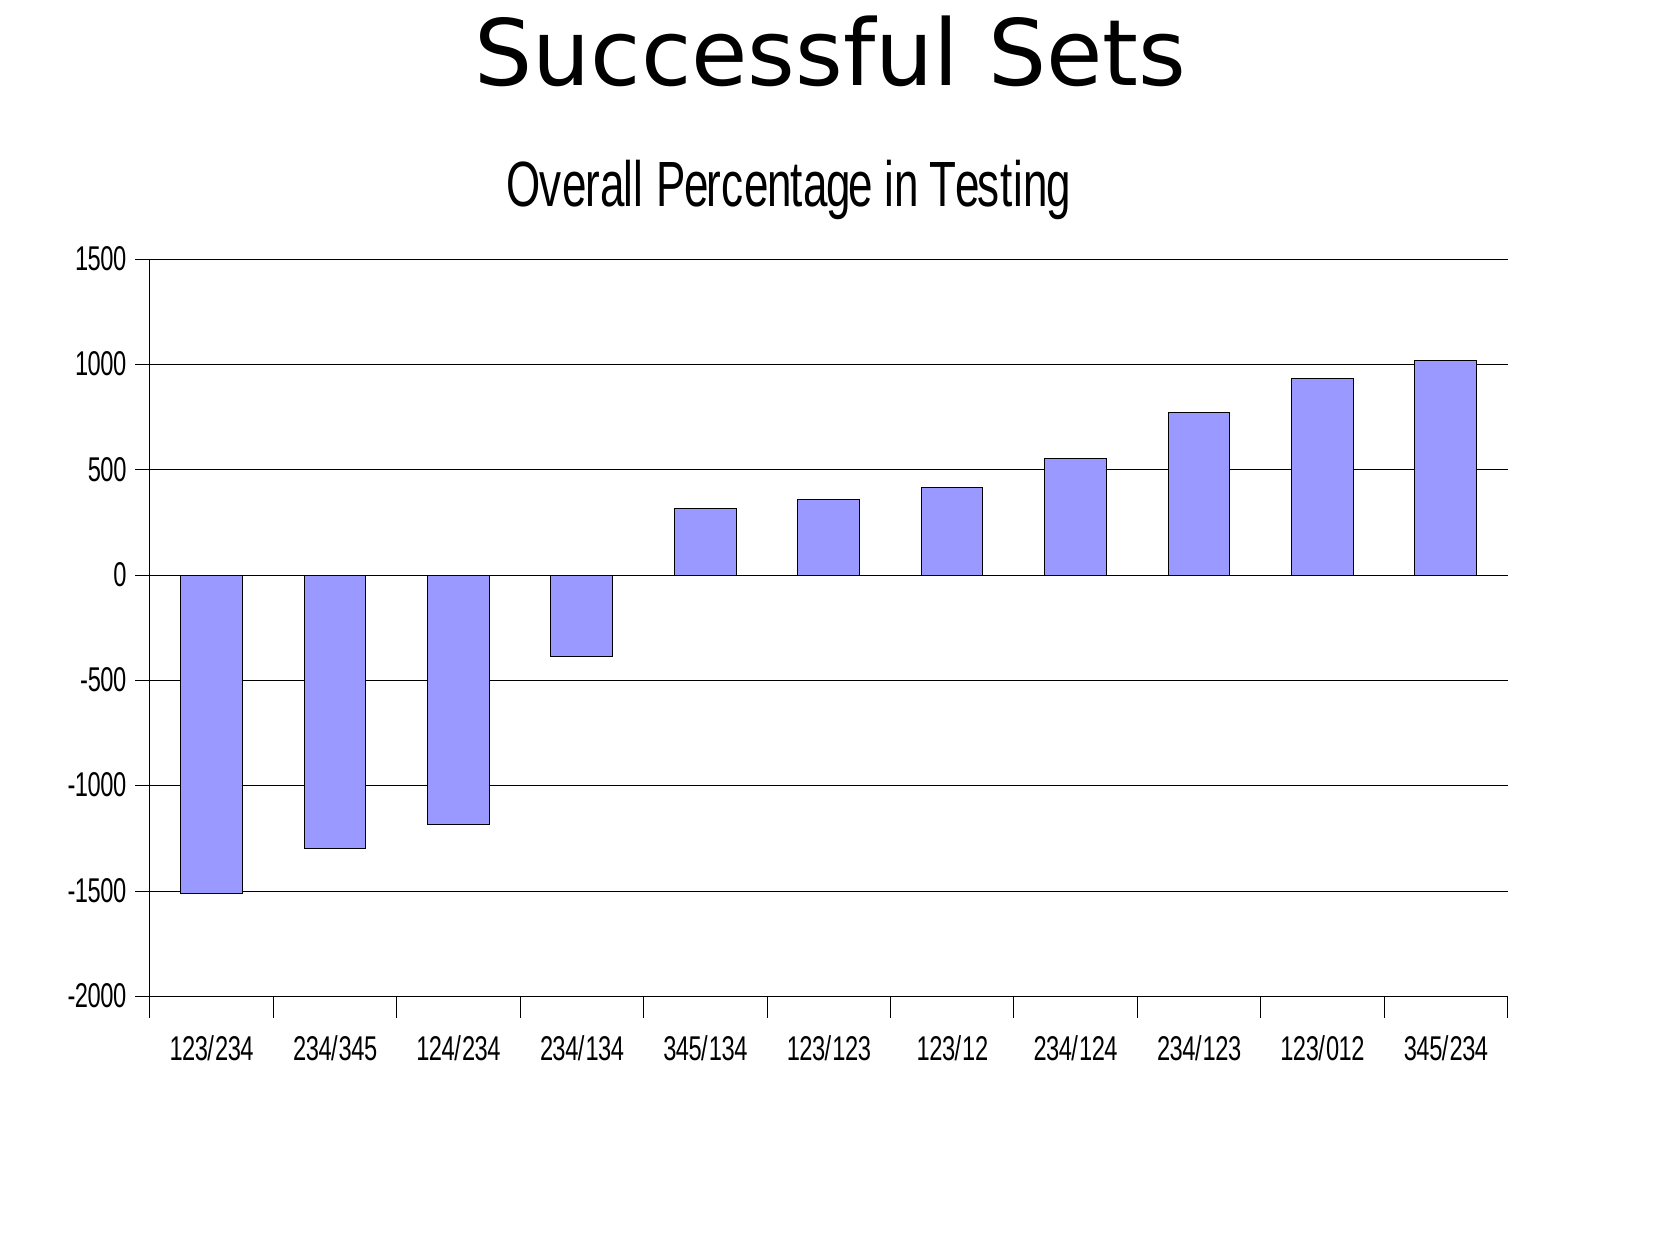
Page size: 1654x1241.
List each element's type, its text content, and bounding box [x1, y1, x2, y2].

chart [37, 112, 1538, 1088]
title Successful Sets [86, 0, 1576, 151]
